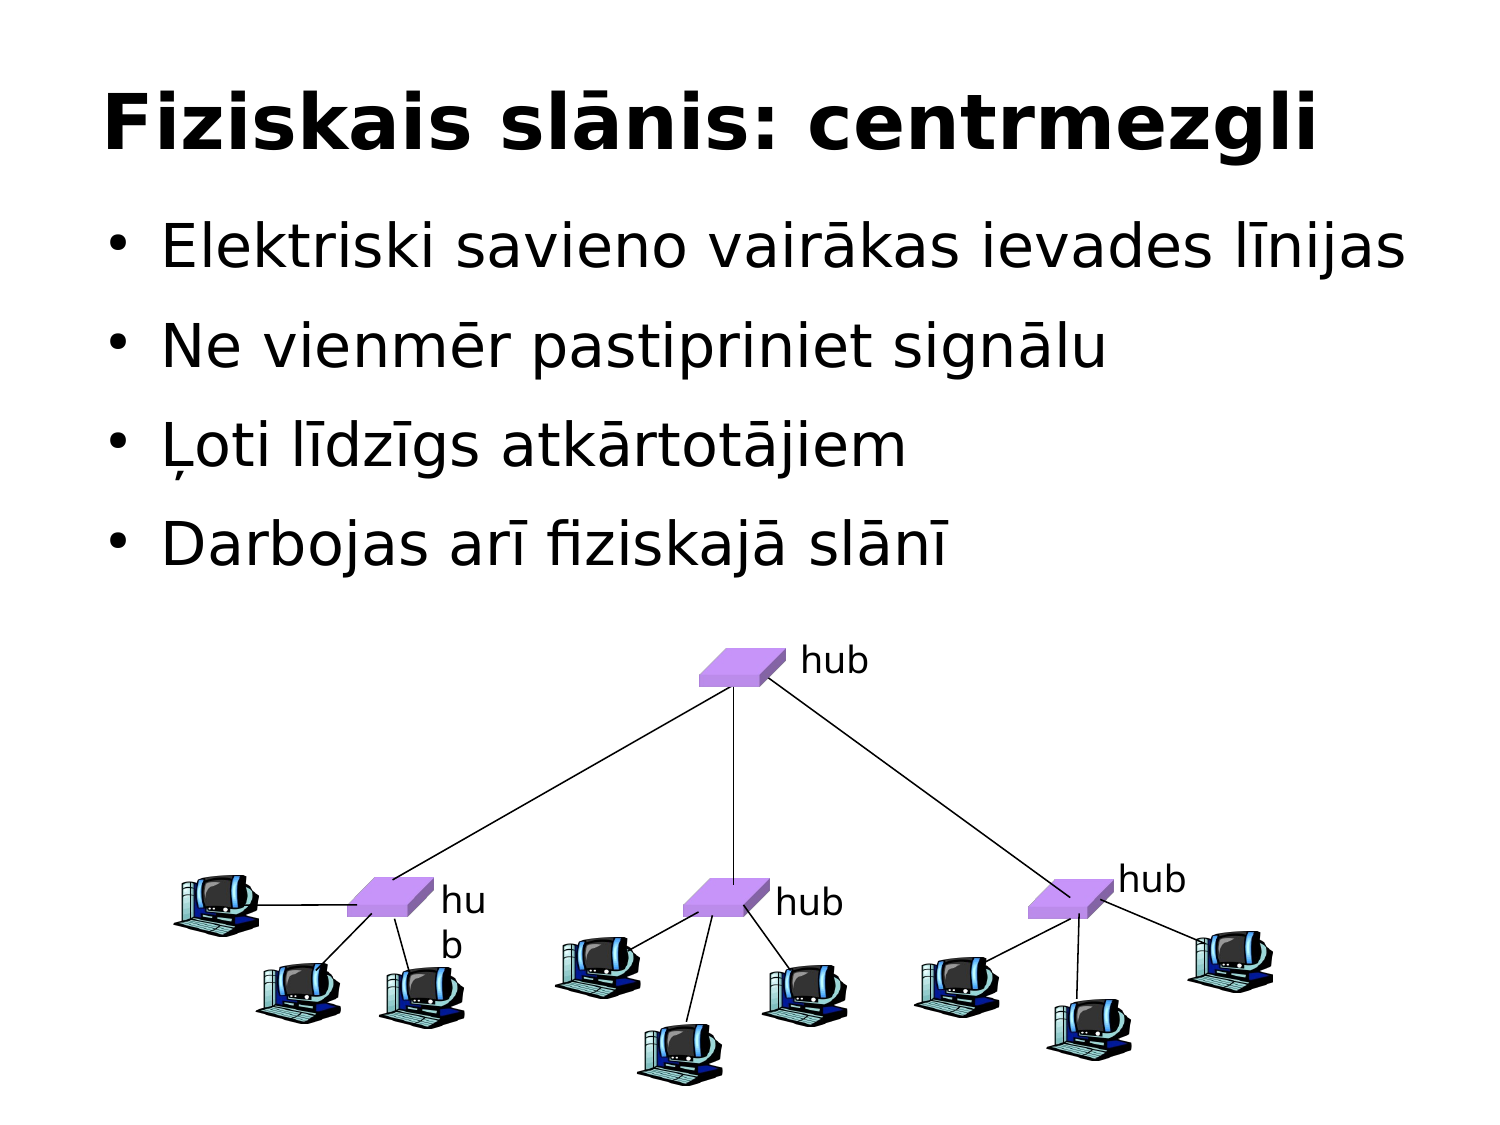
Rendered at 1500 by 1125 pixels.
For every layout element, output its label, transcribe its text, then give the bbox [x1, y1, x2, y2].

text_box hub [785, 628, 885, 689]
text_box [683, 905, 743, 917]
text_box [347, 905, 407, 917]
picture [1046, 998, 1132, 1061]
chart [173, 874, 259, 937]
picture [255, 962, 341, 1024]
title Fiziskais slānis: centrmezgli [49, 62, 1374, 175]
picture [554, 936, 641, 999]
picture [1187, 930, 1273, 993]
text_box hub [759, 870, 860, 931]
text_box hub [425, 868, 521, 974]
text_box [699, 675, 759, 687]
text_box hub [1102, 847, 1202, 908]
picture [761, 964, 848, 1027]
text_box [1028, 907, 1087, 919]
list Elektriski savieno vairākas ievades līnijas Ne vienmēr pastipriniet signālu Ļoti līdzīgs atkārtotājiem Darbojas arī fiziskajā slānī [74, 199, 1463, 1100]
picture [913, 956, 1000, 1018]
picture [378, 966, 465, 1029]
picture [636, 1023, 723, 1086]
